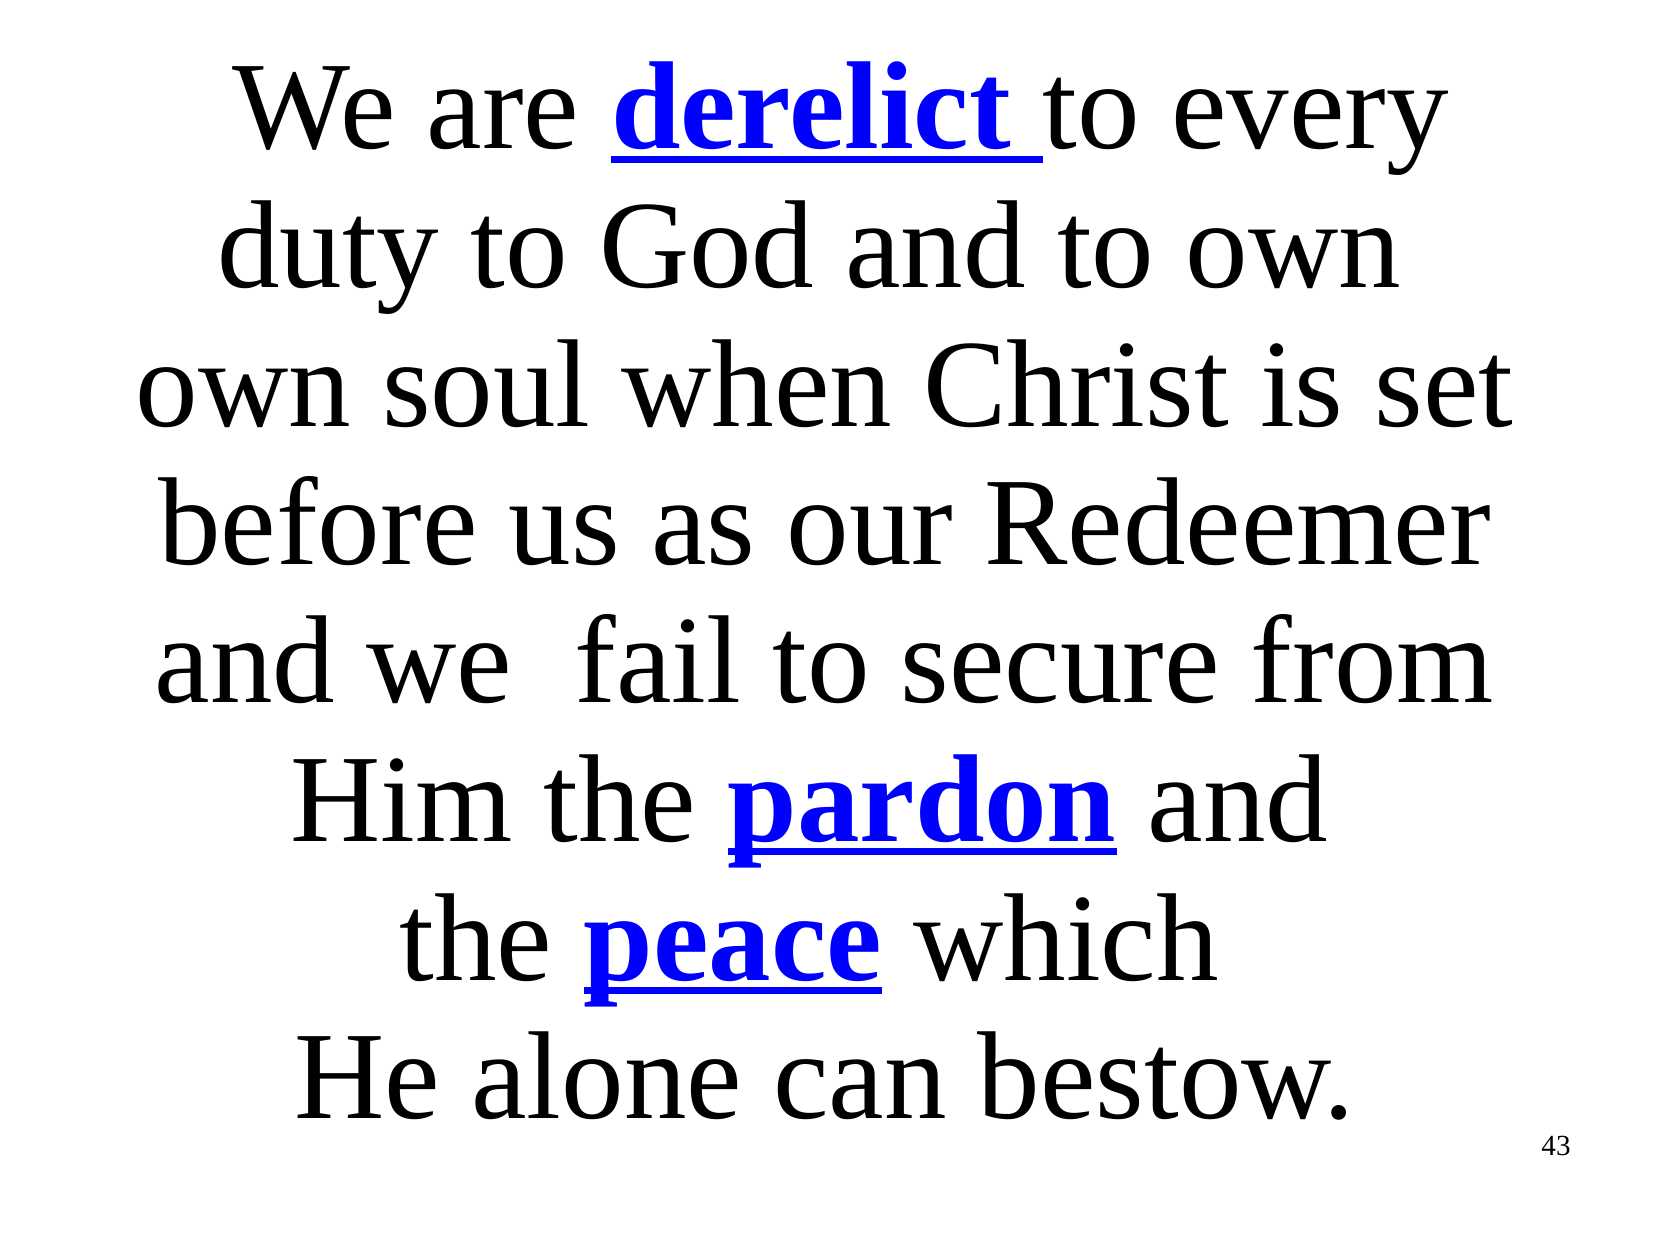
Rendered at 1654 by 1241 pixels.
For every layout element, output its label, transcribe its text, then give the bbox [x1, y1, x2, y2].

list We are derelict to every duty to God and to own own soul when Christ is set before us as our Redeemer and we fail to secure from Him the pardon and the peace which He alone can bestow. [37, 37, 1613, 1201]
